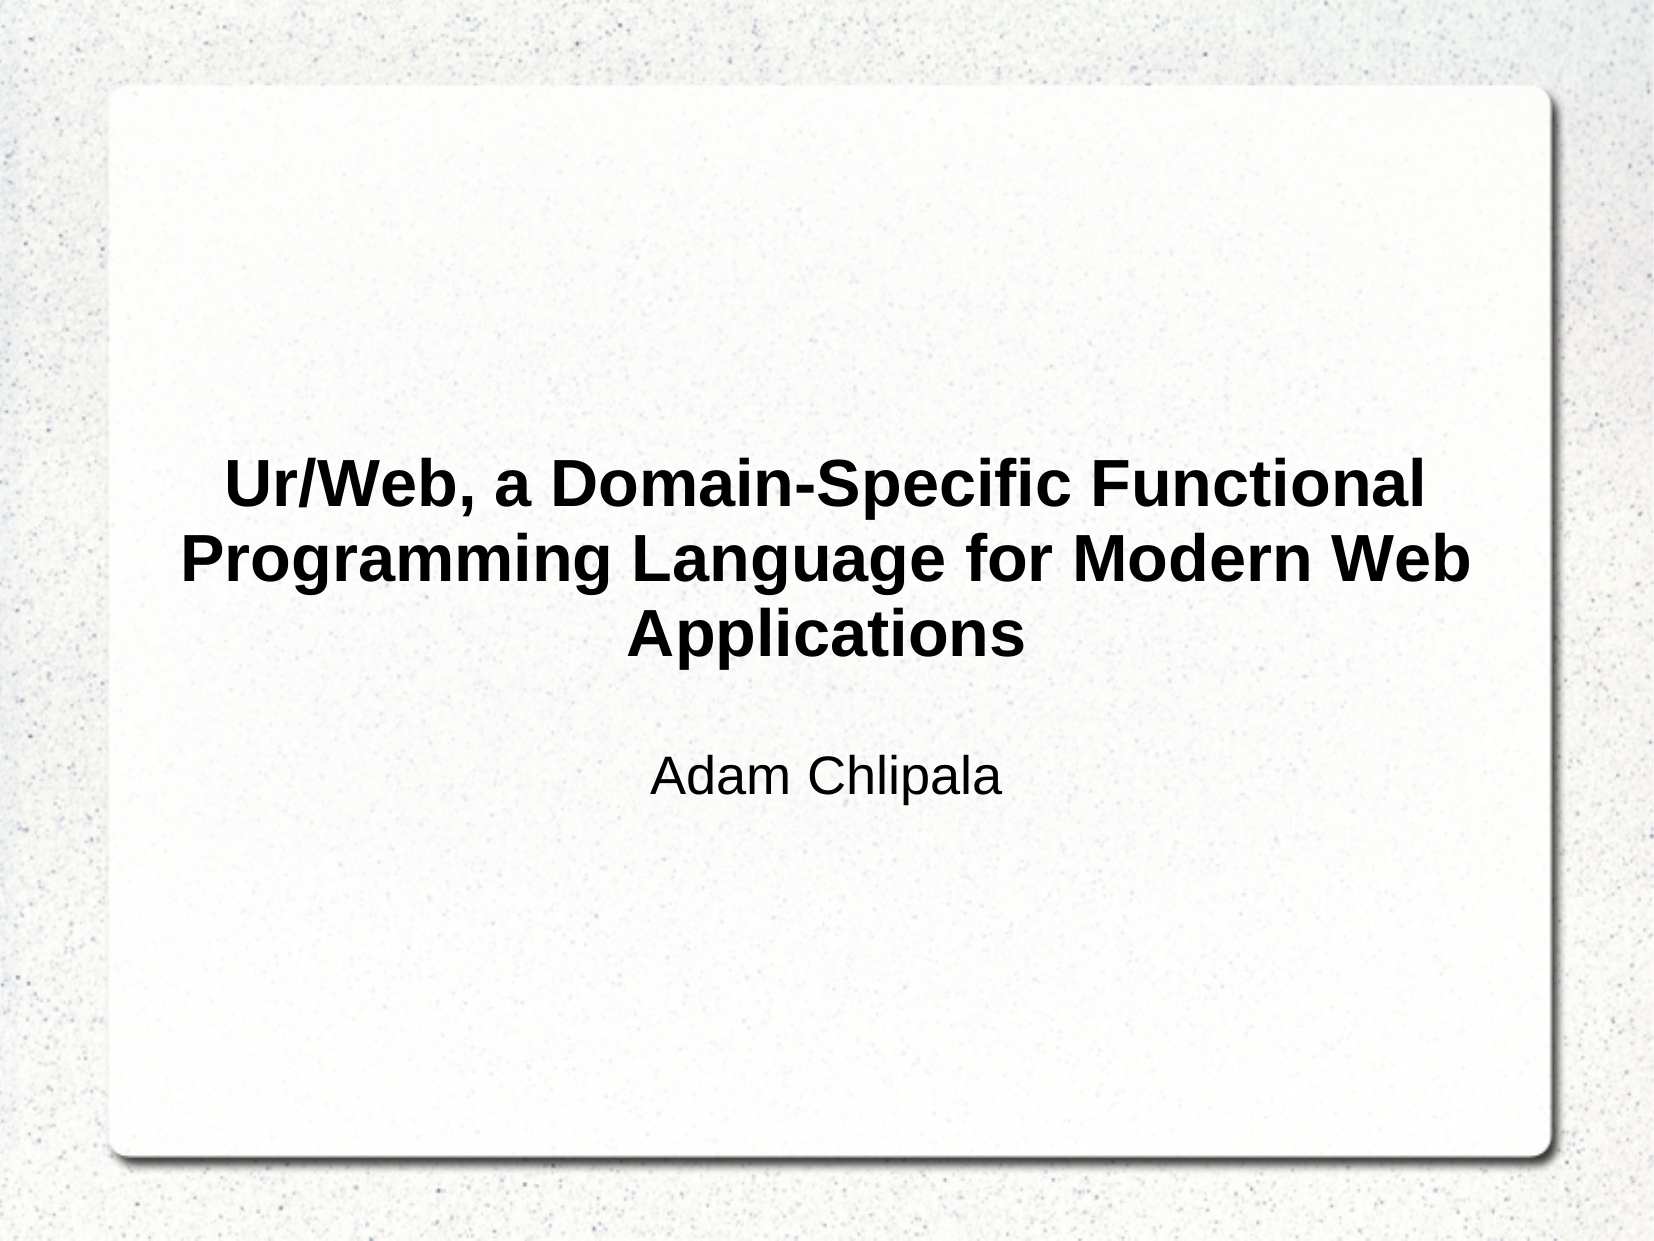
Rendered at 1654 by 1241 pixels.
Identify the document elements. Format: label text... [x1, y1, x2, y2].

picture [0, 0, 1654, 1241]
subtitle Ur/Web, a Domain-Specific Functional Programming Language for Modern Web Applications Adam Chlipala [118, 104, 1536, 1148]
